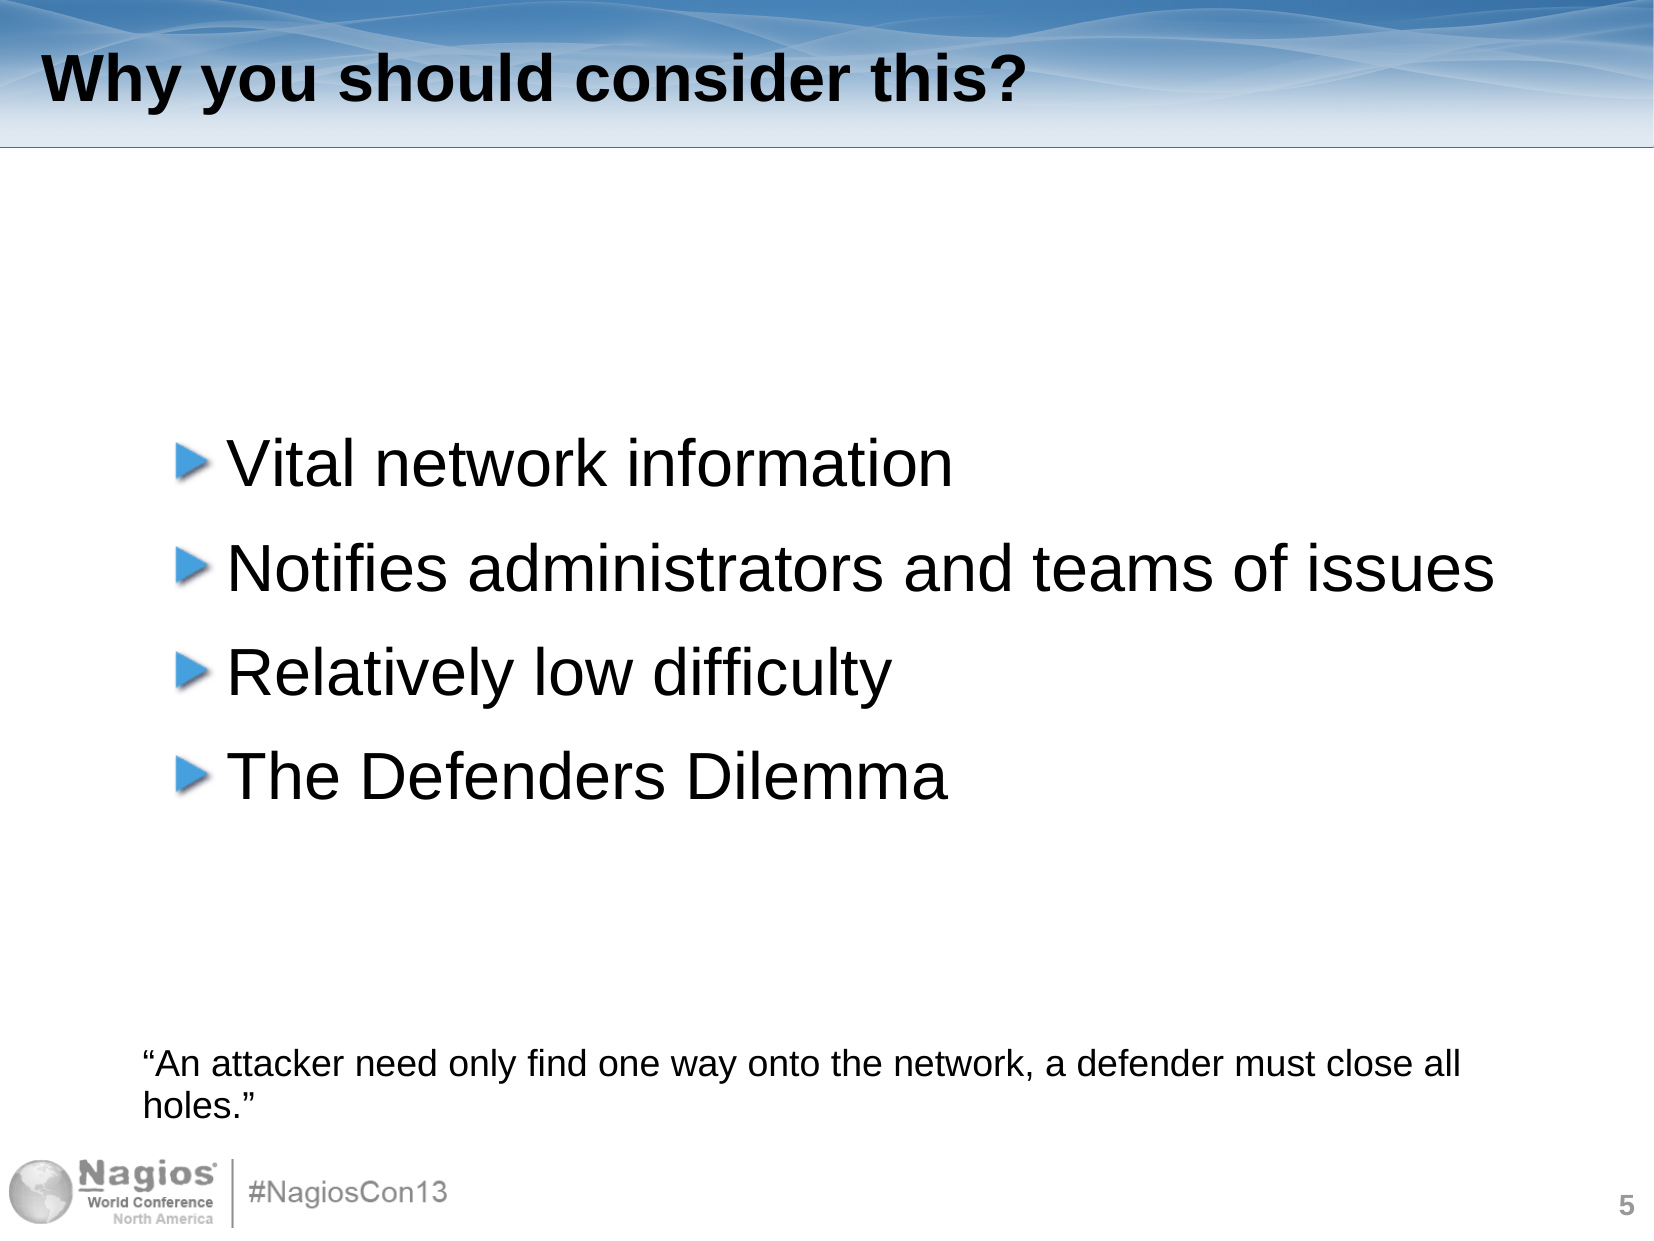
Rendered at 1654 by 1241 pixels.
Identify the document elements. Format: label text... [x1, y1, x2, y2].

picture [0, 0, 1654, 147]
text_box “An attacker need only find one way onto the network, a defender must close all holes.” [71, 1042, 1582, 1132]
title Why you should consider this? [41, 29, 1248, 127]
list Vital network information Notifies administrators and teams of issues Relatively low difficulty The Defenders Dilemma [155, 426, 1498, 814]
picture [9, 1159, 453, 1228]
